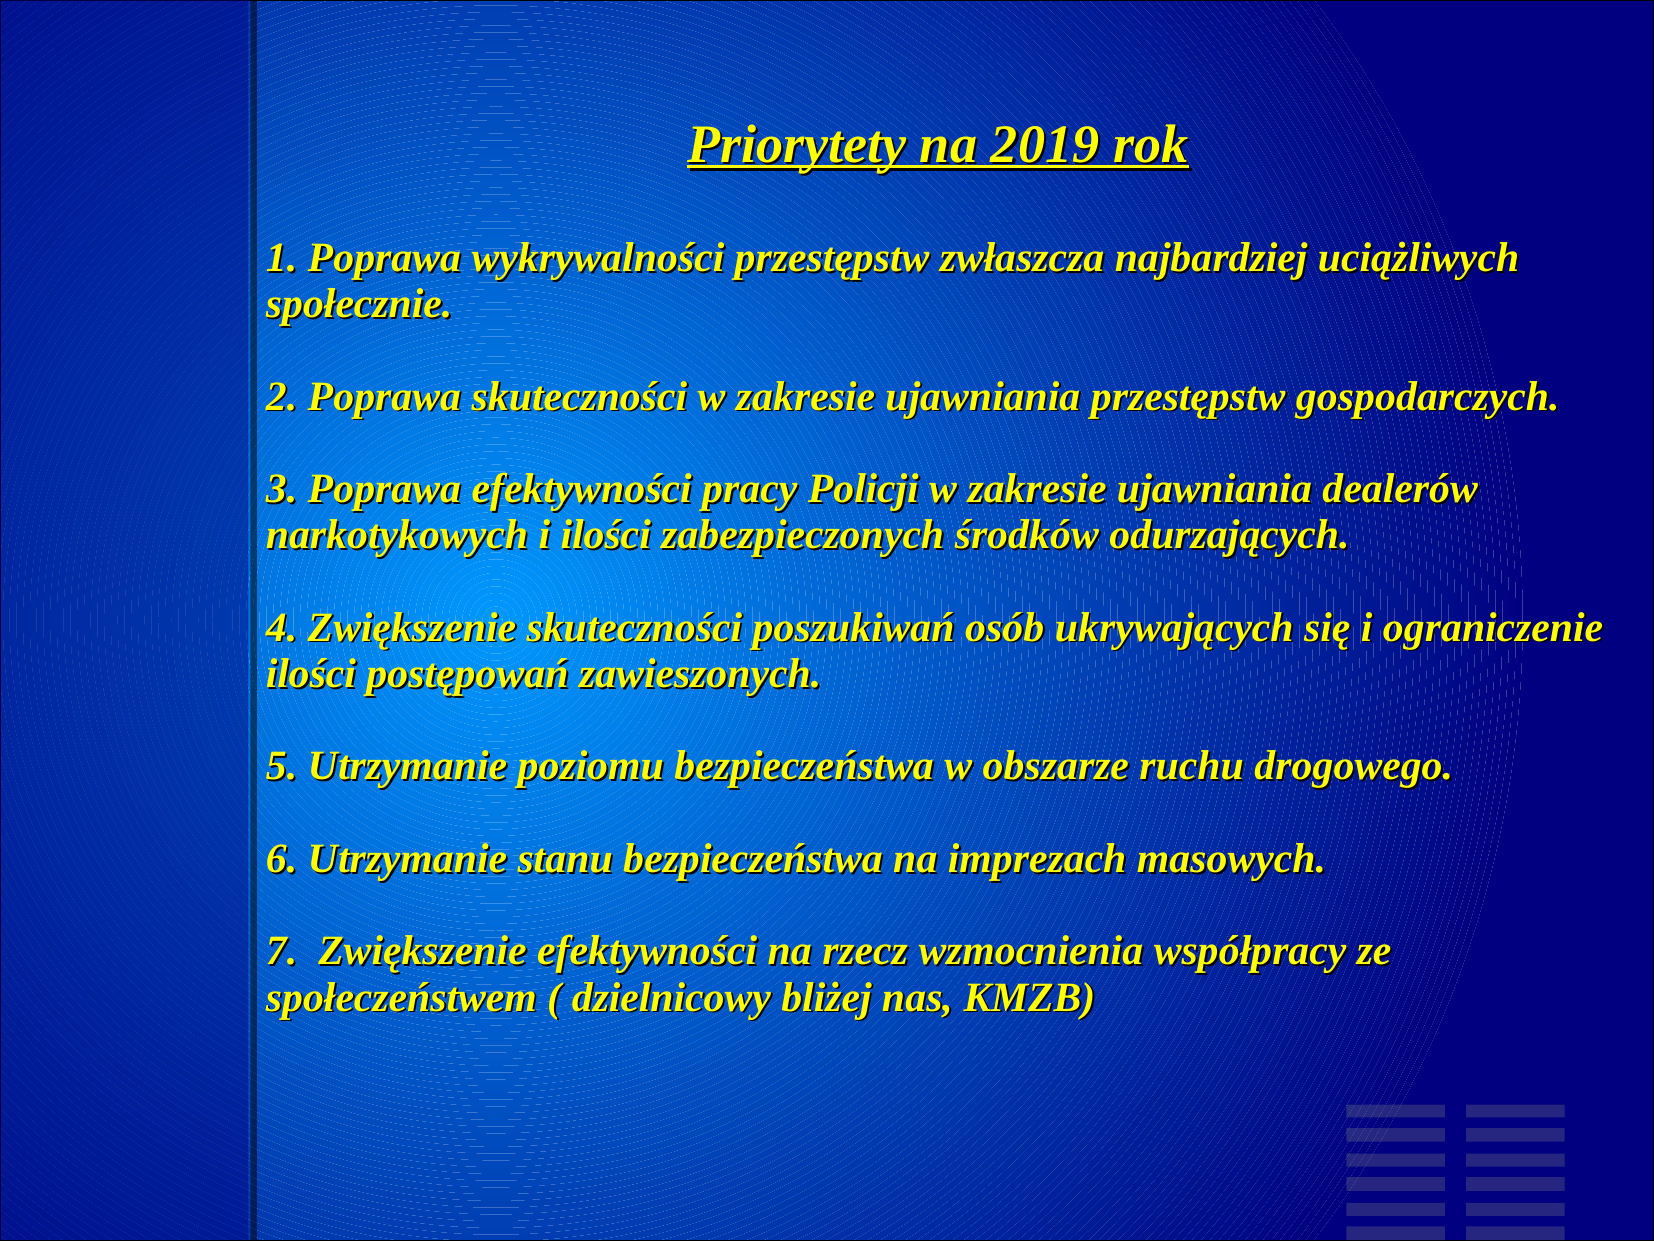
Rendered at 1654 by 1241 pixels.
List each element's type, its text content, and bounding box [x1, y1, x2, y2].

text_box Priorytety na 2019 rok 1. Poprawa wykrywalności przestępstw zwłaszcza najbardziej uciążliwych społecznie. 2. Poprawa skuteczności w zakresie ujawniania przestępstw gospodarczych. 3. Poprawa efektywności pracy Policji w zakresie ujawniania dealerów narkotykowych i ilości zabezpieczonych środków odurzających. 4. Zwiększenie skuteczności poszukiwań osób ukrywających się i ograniczenie ilości postępowań zawieszonych. 5. Utrzymanie poziomu bezpieczeństwa w obszarze ruchu drogowego. 6. Utrzymanie stanu bezpieczeństwa na imprezach masowych. 7. Zwiększenie efektywności na rzecz wzmocnienia współpracy ze społeczeństwem ( dzielnicowy bliżej nas, KMZB) [265, 56, 1625, 1077]
